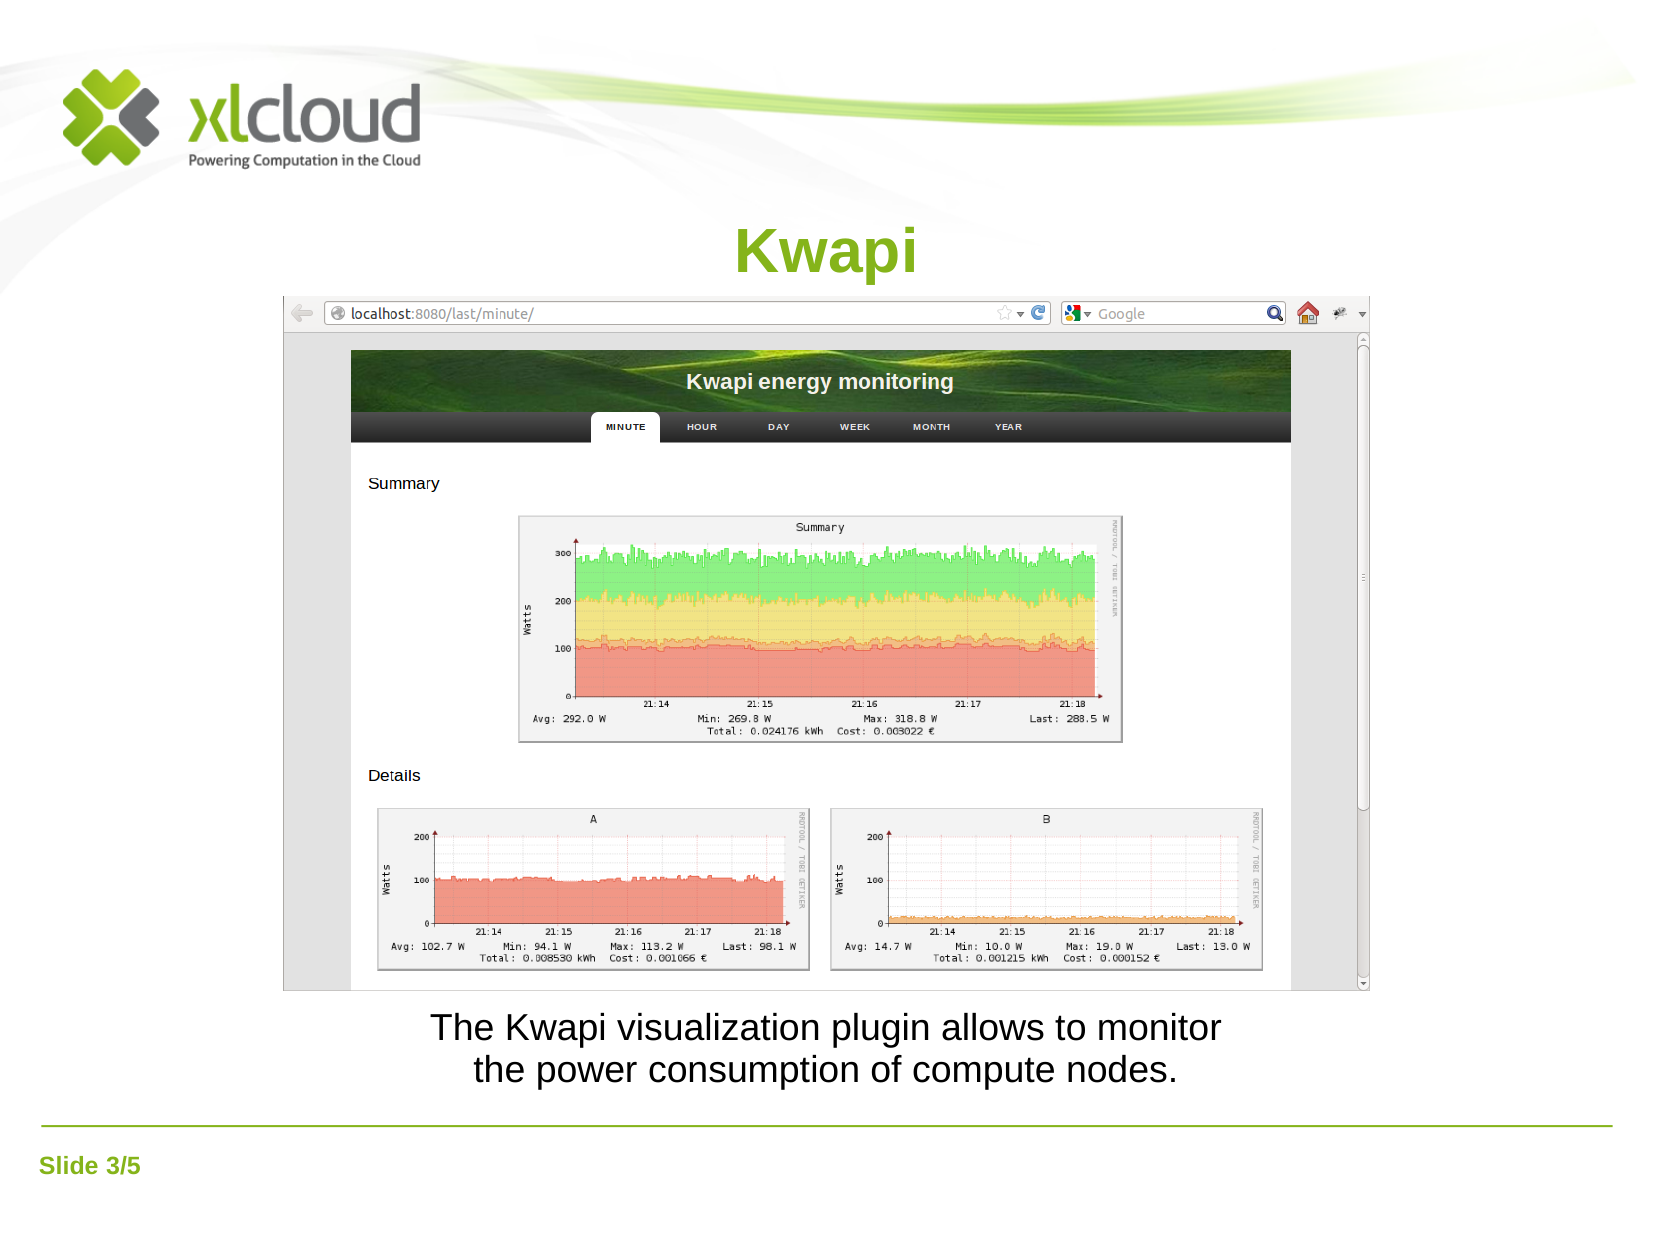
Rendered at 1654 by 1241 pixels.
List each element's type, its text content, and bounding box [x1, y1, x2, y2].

text_box The Kwapi visualization plugin allows to monitor the power consumption of compute nodes. [99, 998, 1553, 1098]
picture [0, 0, 1654, 1241]
title Kwapi [59, 206, 1595, 297]
